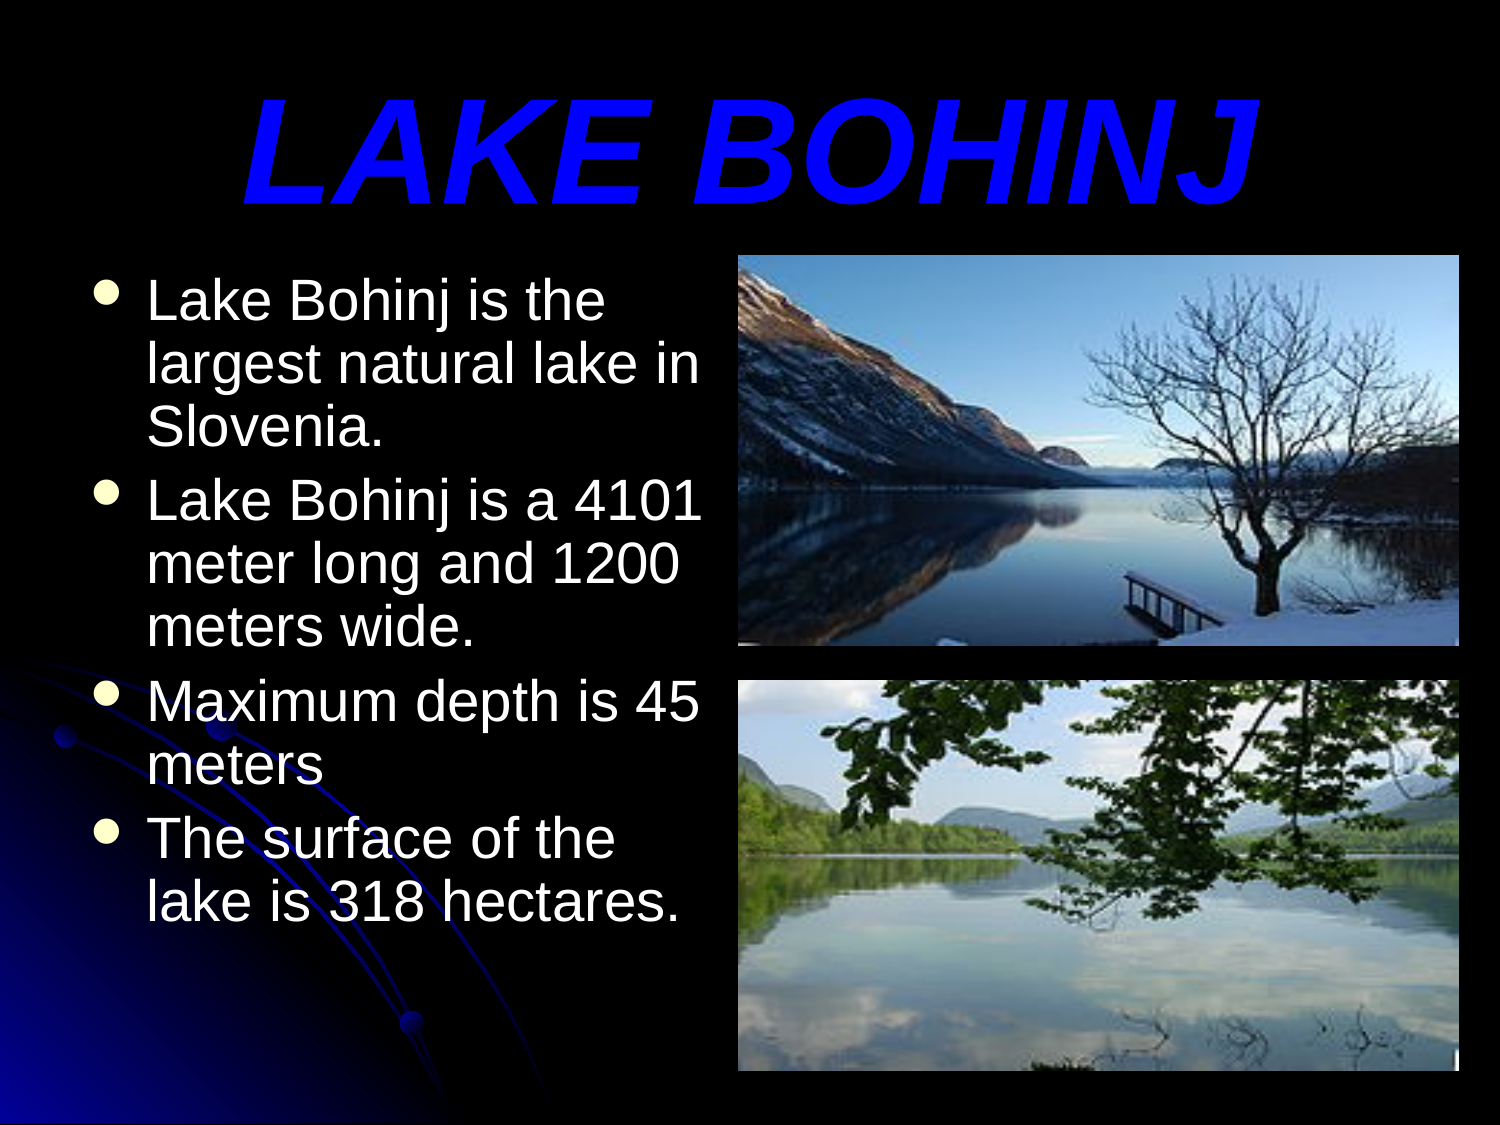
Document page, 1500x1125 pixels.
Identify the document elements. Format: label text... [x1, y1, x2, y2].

picture [738, 255, 1459, 646]
title LAKE BOHINJ [75, 45, 1425, 233]
picture [738, 680, 1459, 1071]
list Lake Bohinj is the largest natural lake in Slovenia. Lake Bohinj is a 4101 meter long and 1200 meters wide. Maximum depth is 45 meters The surface of the lake is 318 hectares. [75, 262, 726, 1006]
